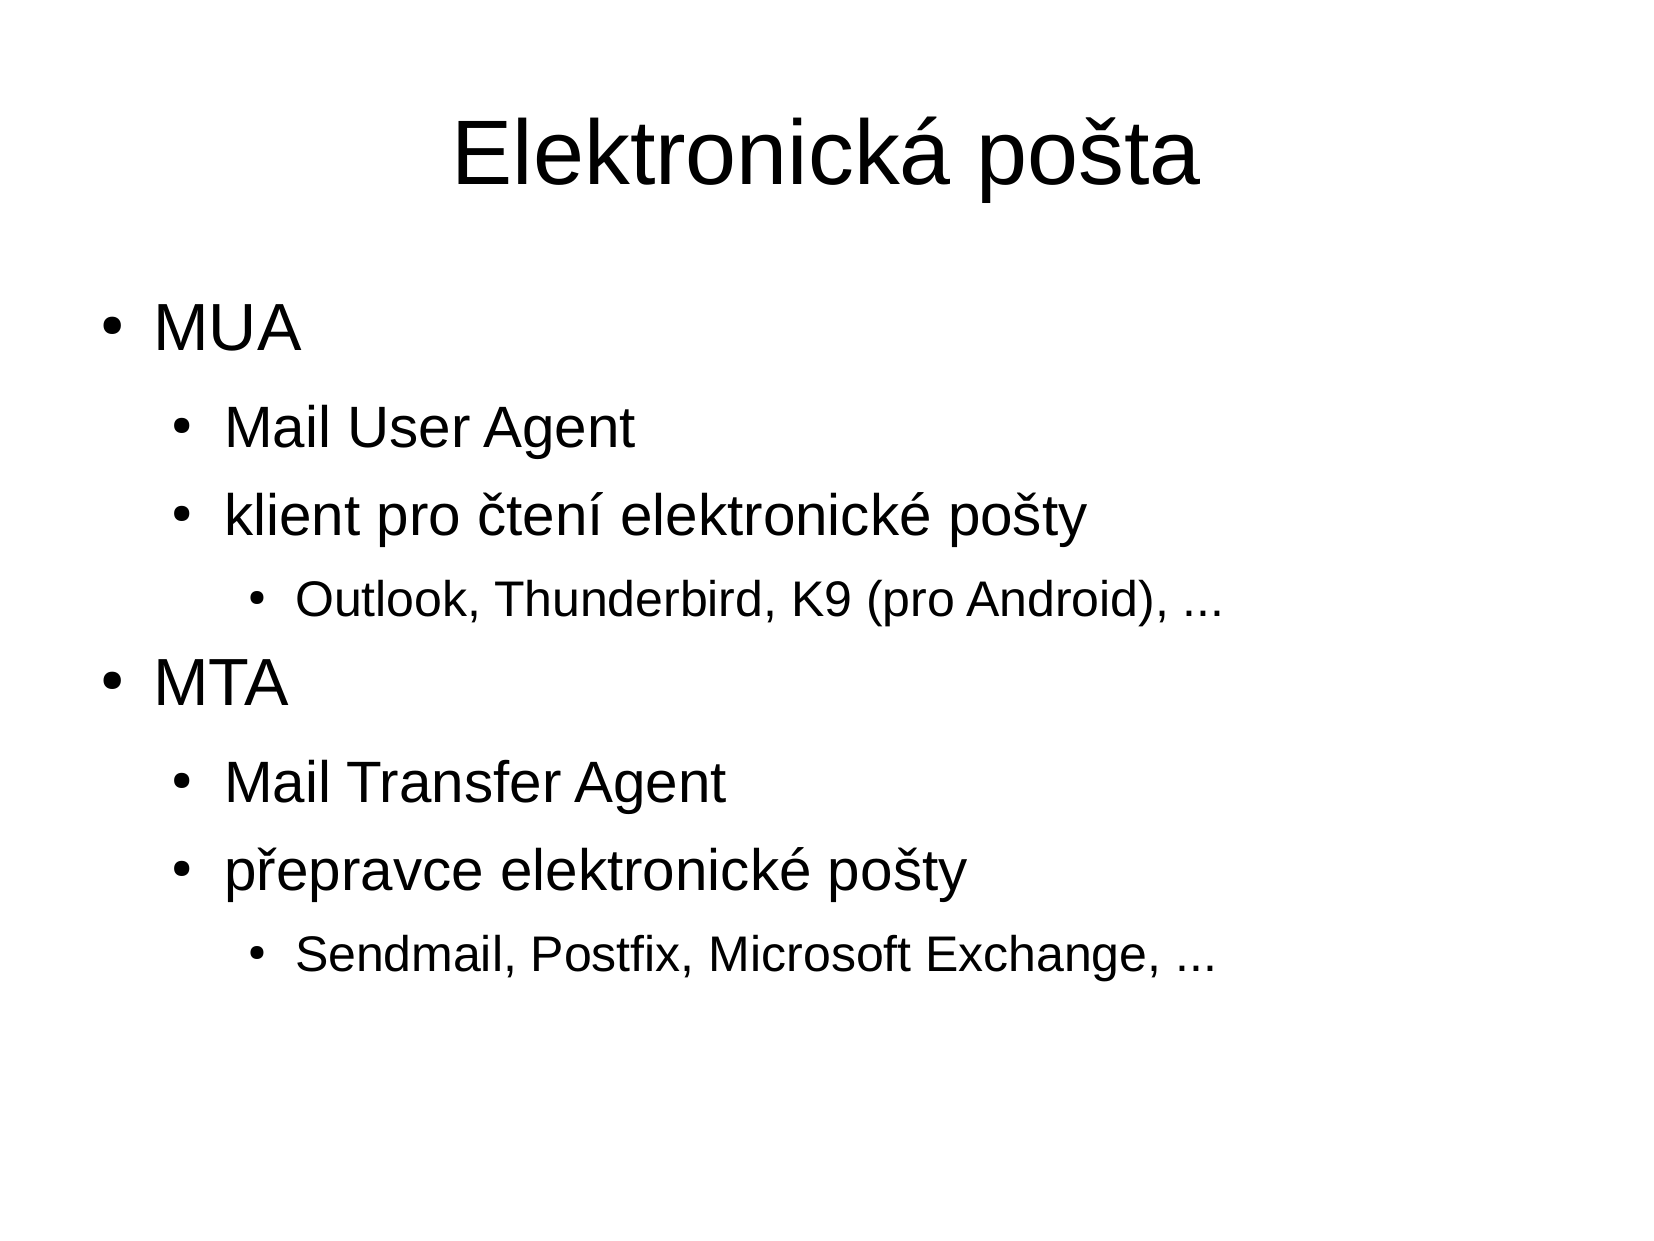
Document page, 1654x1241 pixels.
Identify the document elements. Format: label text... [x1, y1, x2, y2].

title Elektronická pošta [82, 49, 1571, 257]
list MUA Mail User Agent klient pro čtení elektronické pošty Outlook, Thunderbird, K9 (pro Android), ... MTA Mail Transfer Agent přepravce elektronické pošty Sendmail, Postfix, Microsoft Exchange, ... [82, 290, 1571, 1152]
